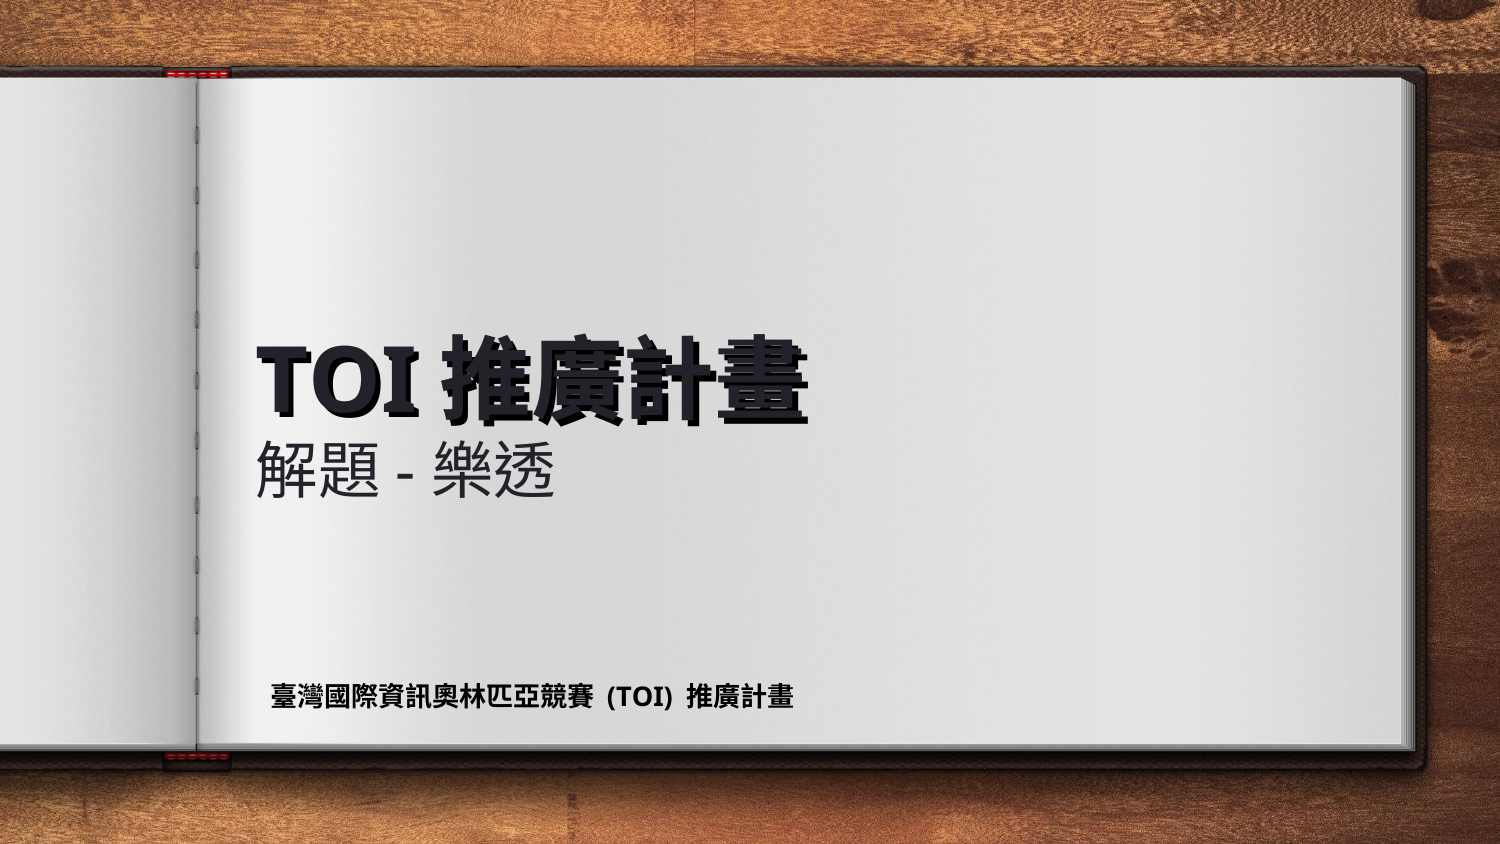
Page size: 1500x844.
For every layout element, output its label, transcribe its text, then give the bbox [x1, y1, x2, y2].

title TOI推廣計畫 解題-樂透 [240, 262, 894, 565]
